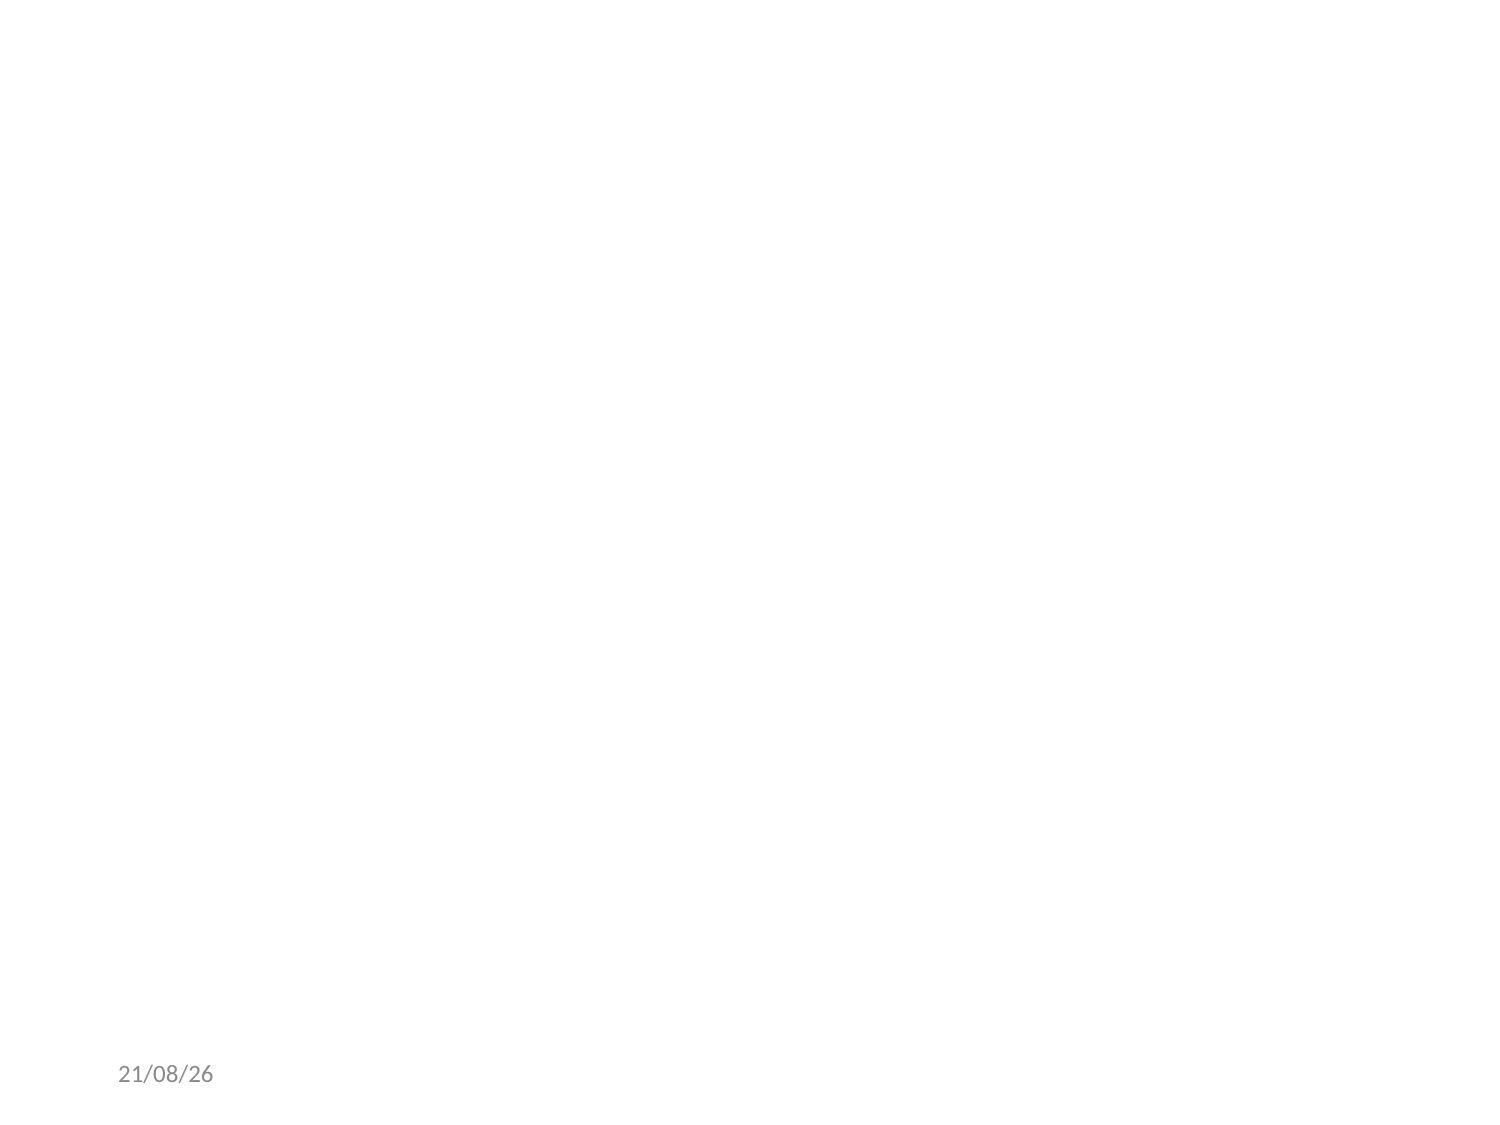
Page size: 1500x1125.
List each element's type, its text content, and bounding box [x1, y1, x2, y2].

text_box 19-02-2025 [103, 1042, 441, 1103]
